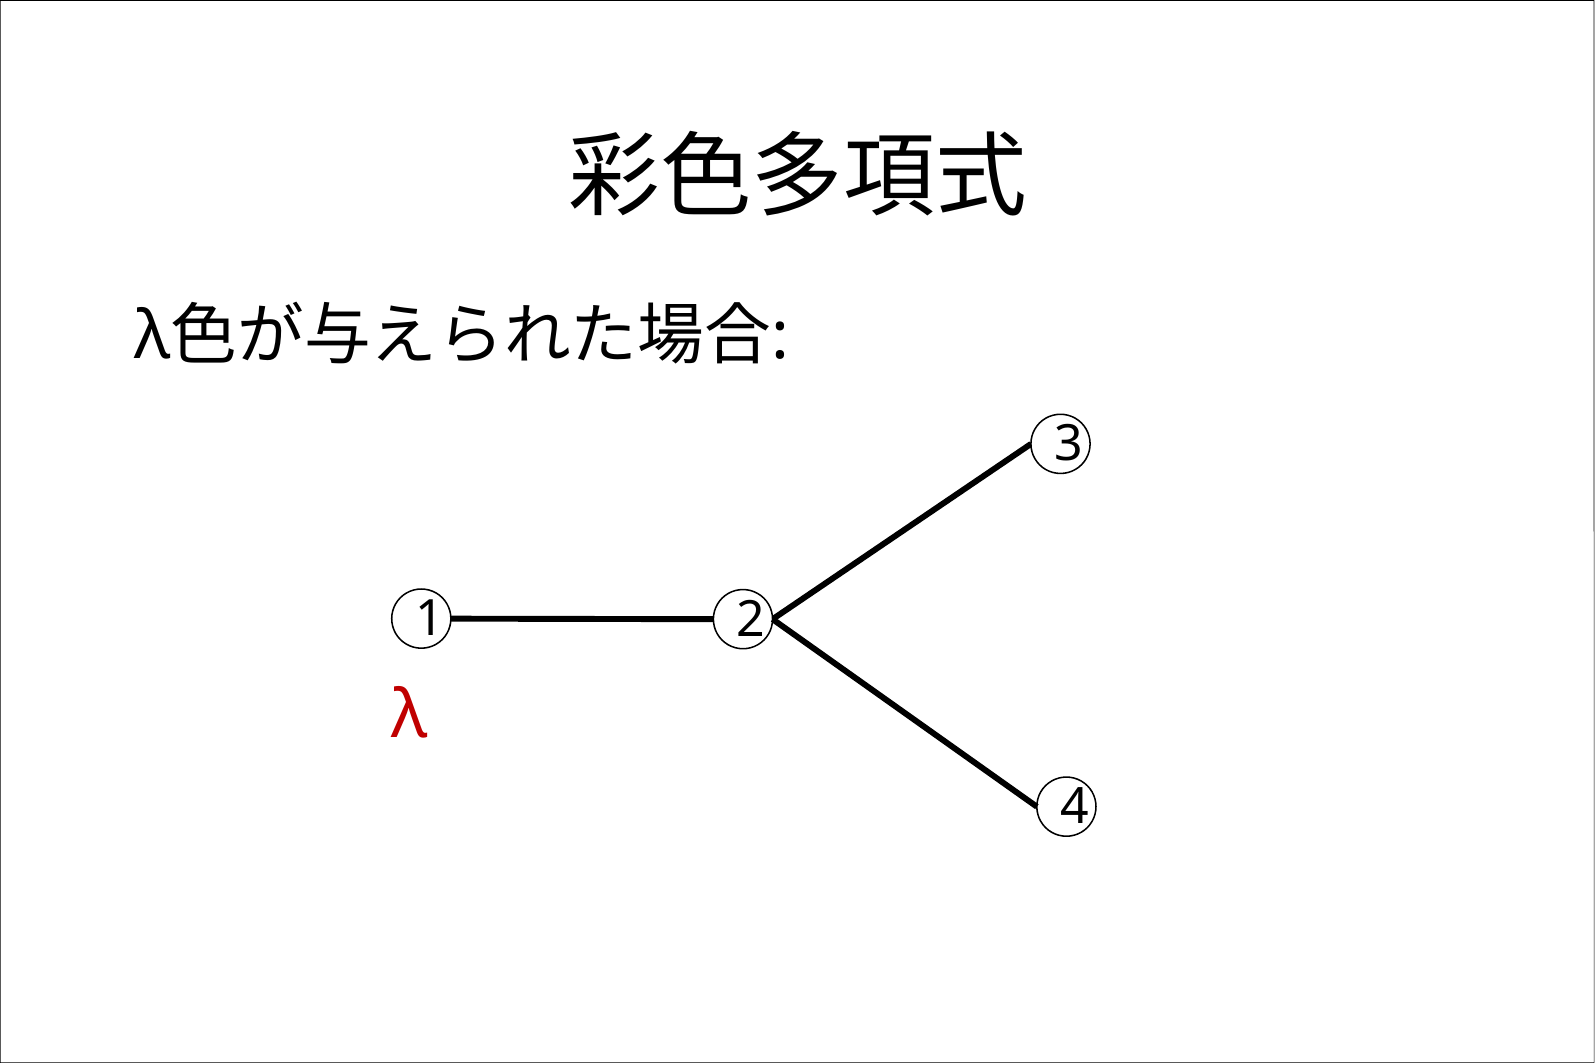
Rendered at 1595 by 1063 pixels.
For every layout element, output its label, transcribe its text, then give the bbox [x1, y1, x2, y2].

text_box 1 [391, 589, 451, 649]
text_box λ [374, 674, 610, 792]
text_box 3 [1030, 414, 1091, 474]
text_box 4 [1036, 777, 1097, 837]
text_box λ色が与えられた場合: [117, 295, 1479, 414]
text_box 彩色多項式 [117, 77, 1479, 276]
text_box 2 [713, 589, 773, 649]
